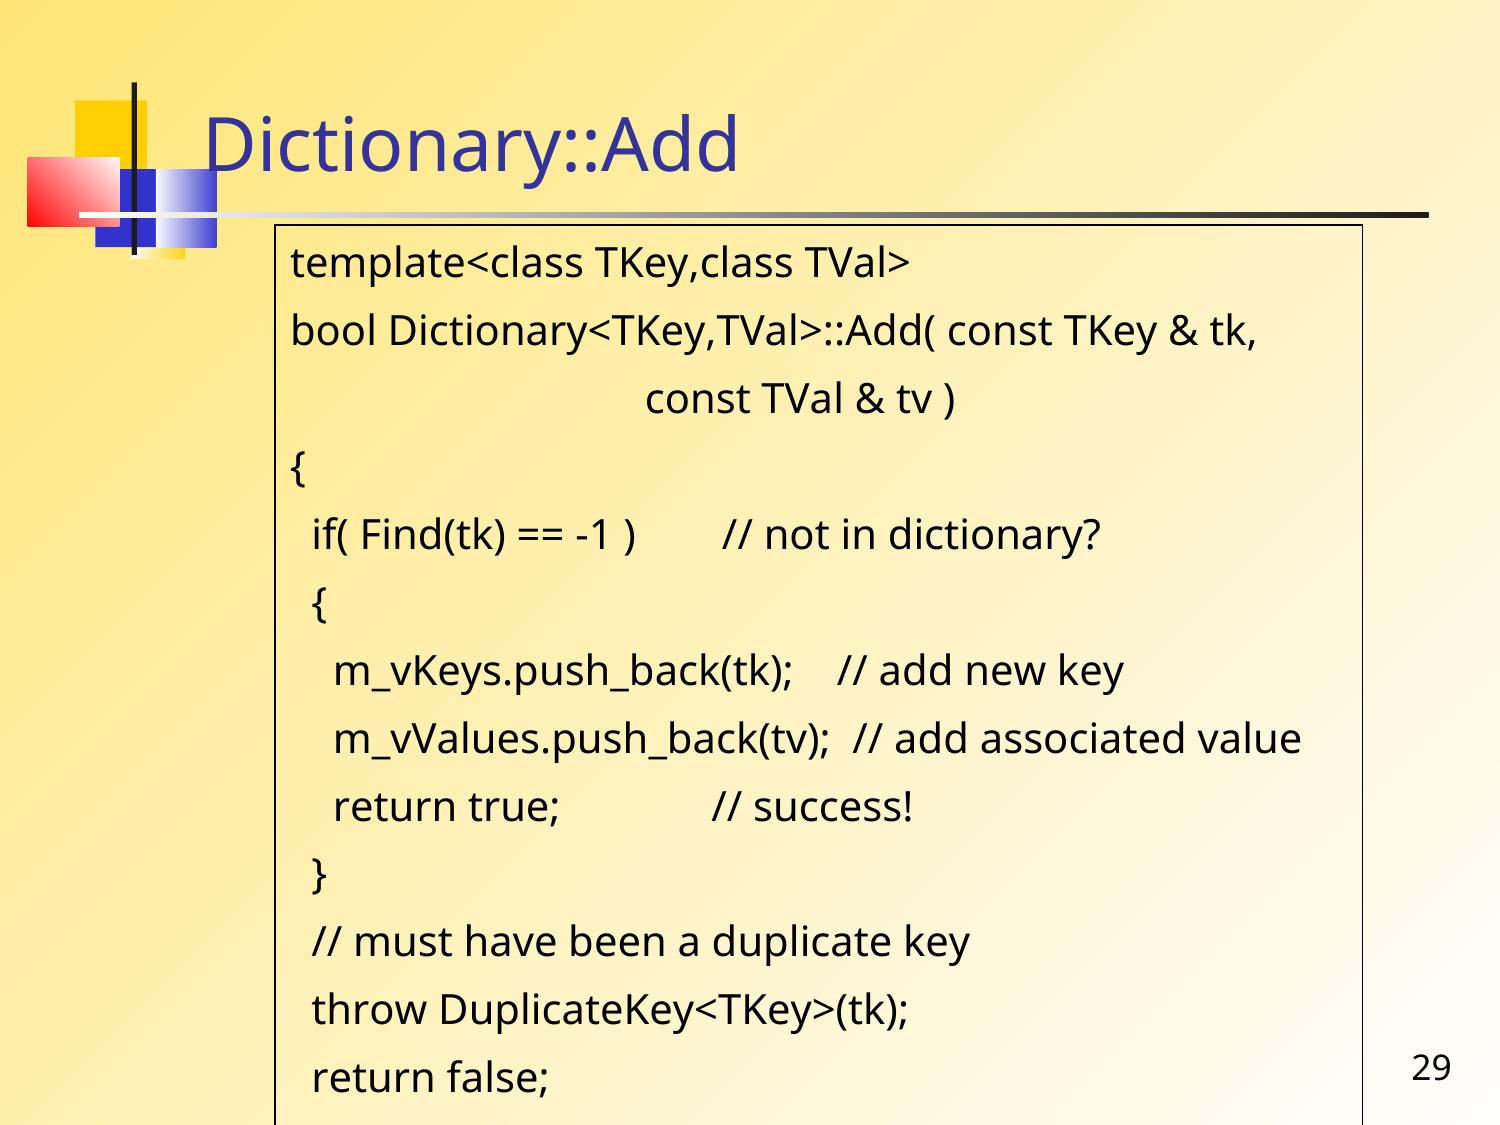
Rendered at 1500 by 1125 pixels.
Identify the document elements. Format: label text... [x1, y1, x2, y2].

title Dictionary::Add [187, 37, 1466, 201]
list template<class TKey,class TVal> bool Dictionary<TKey,TVal>::Add( const TKey & tk, const TVal & tv )‏ { if( Find(tk) == -1 ) // not in dictionary? { m_vKeys.push_back(tk); // add new key m_vValues.push_back(tv); // add associated value return true; // success! } // must have been a duplicate key throw DuplicateKey<TKey>(tk); return false; } [274, 224, 1363, 1083]
